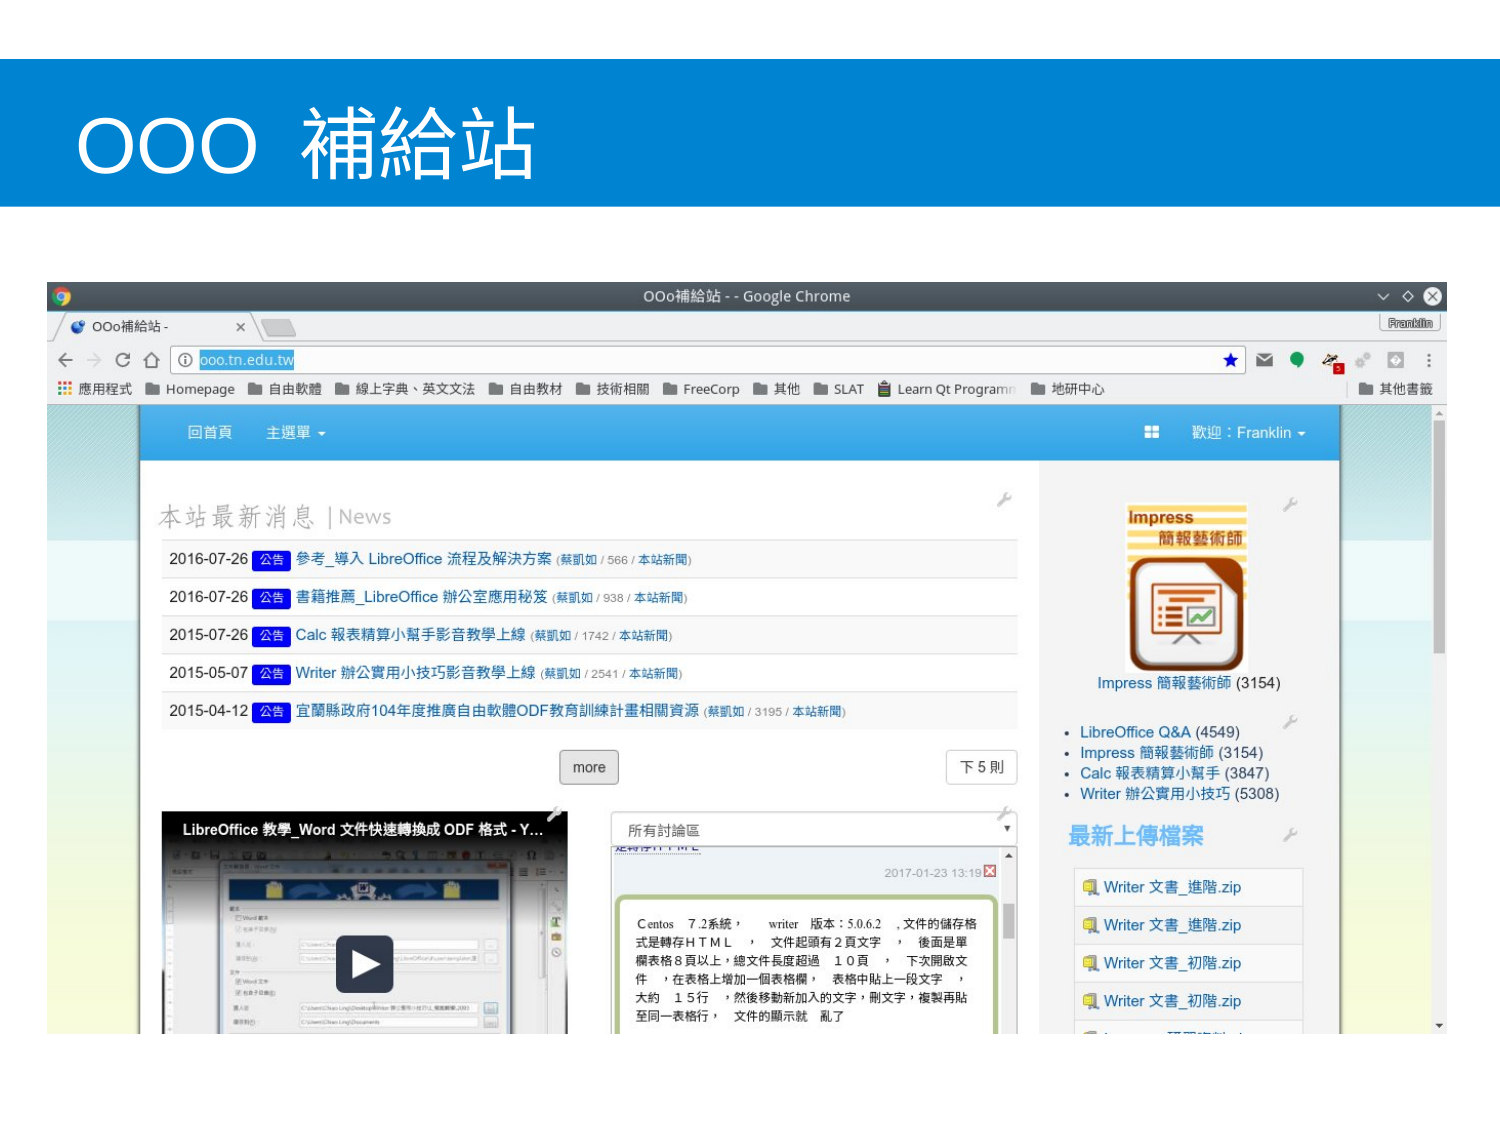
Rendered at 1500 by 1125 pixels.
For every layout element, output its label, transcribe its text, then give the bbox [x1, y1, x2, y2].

picture [47, 282, 1447, 1034]
title OOO 補給站 [75, 44, 1425, 233]
